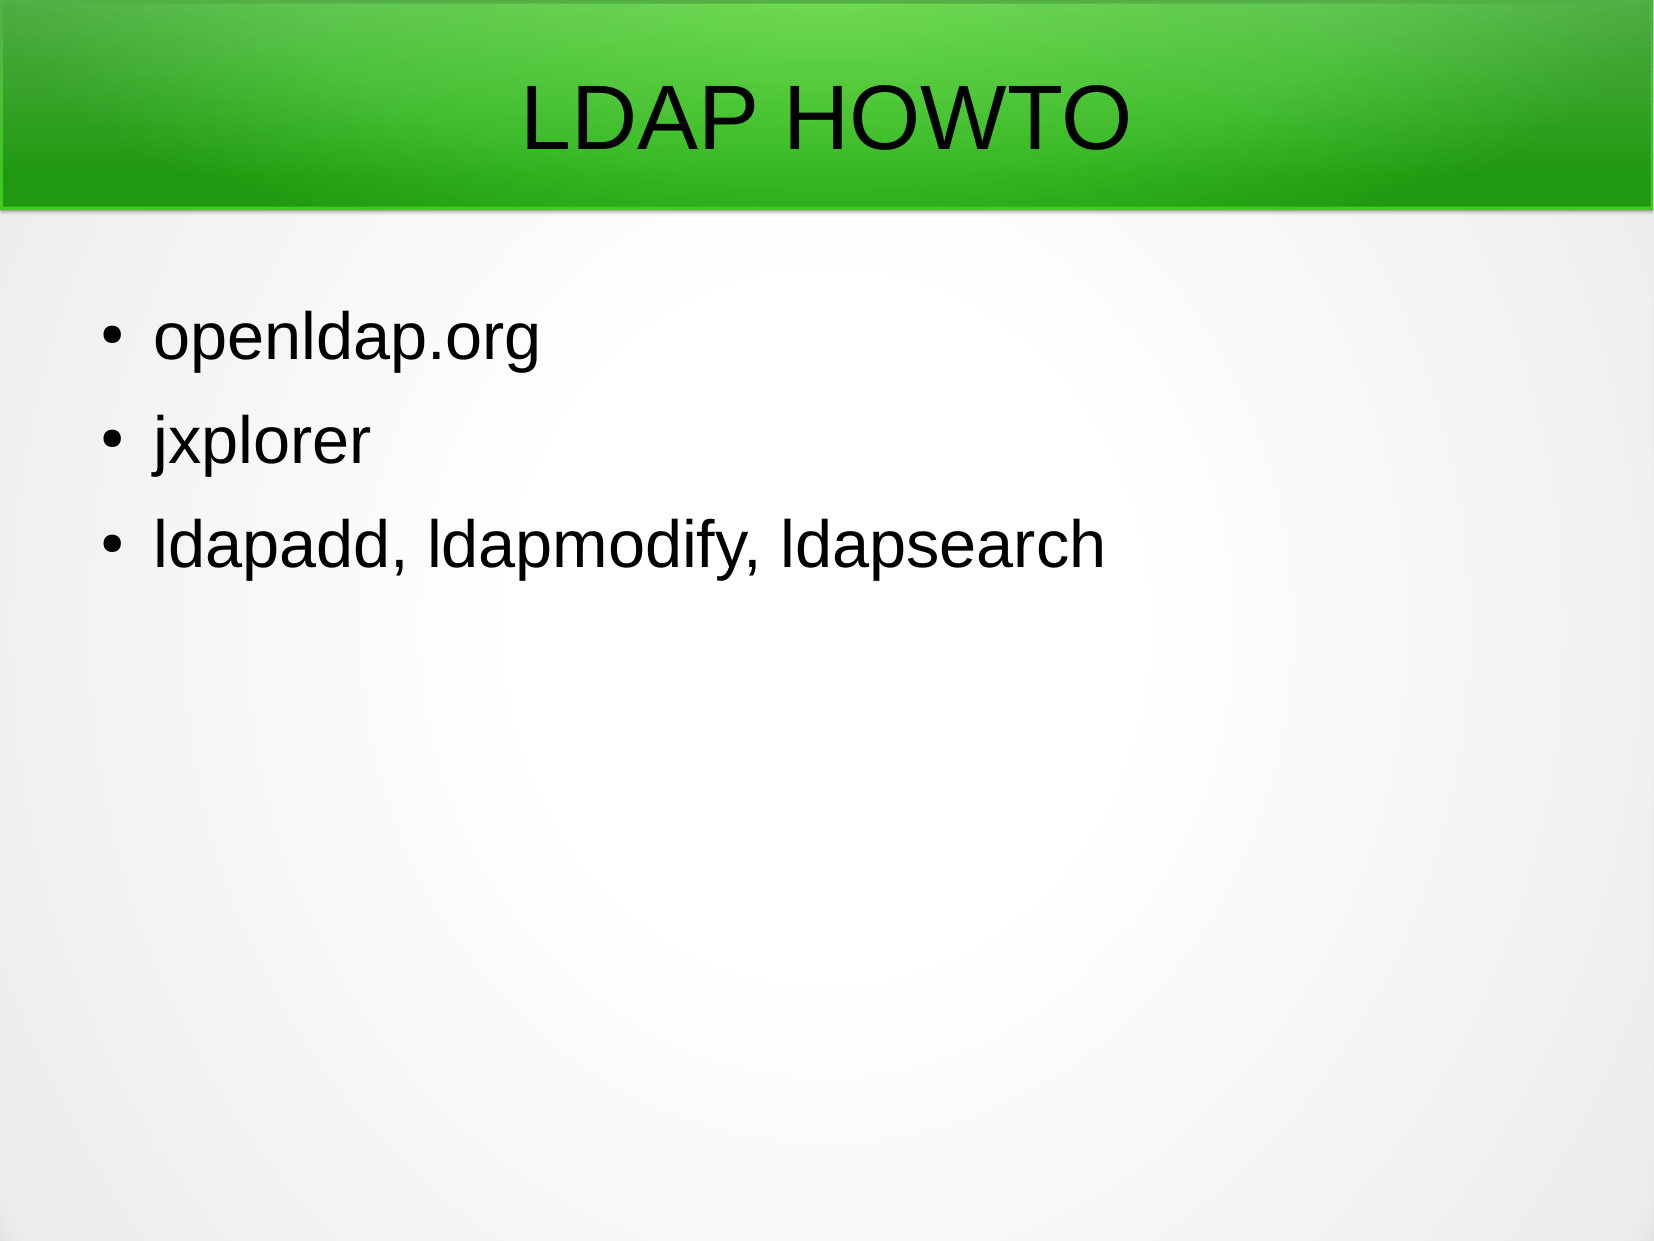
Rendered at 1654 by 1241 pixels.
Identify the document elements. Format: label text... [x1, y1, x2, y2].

list openldap.org jxplorer ldapadd, ldapmodify, ldapsearch [82, 299, 1571, 1019]
title LDAP HOWTO [82, 47, 1571, 189]
